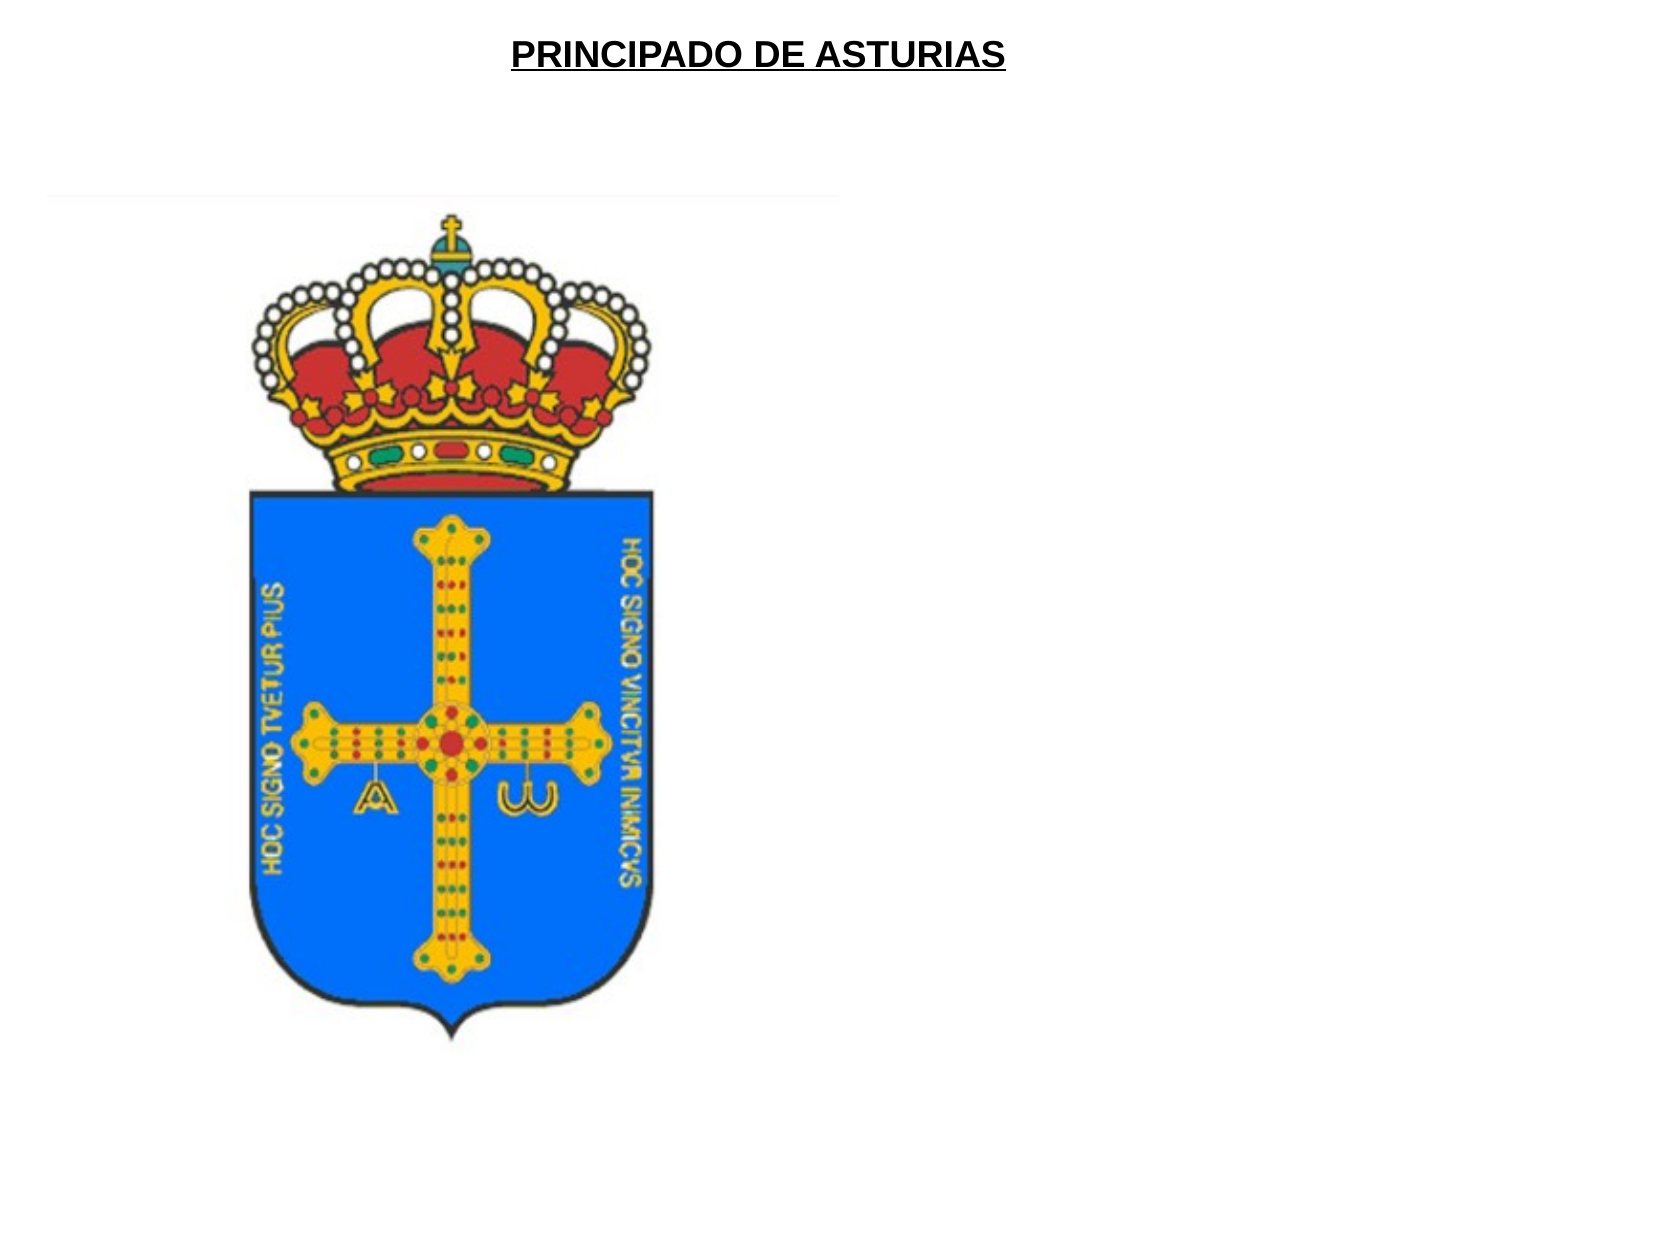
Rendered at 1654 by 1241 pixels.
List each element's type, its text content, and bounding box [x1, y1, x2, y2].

picture [47, 195, 839, 1063]
text_box PRINCIPADO DE ASTURIAS [496, 25, 1022, 83]
